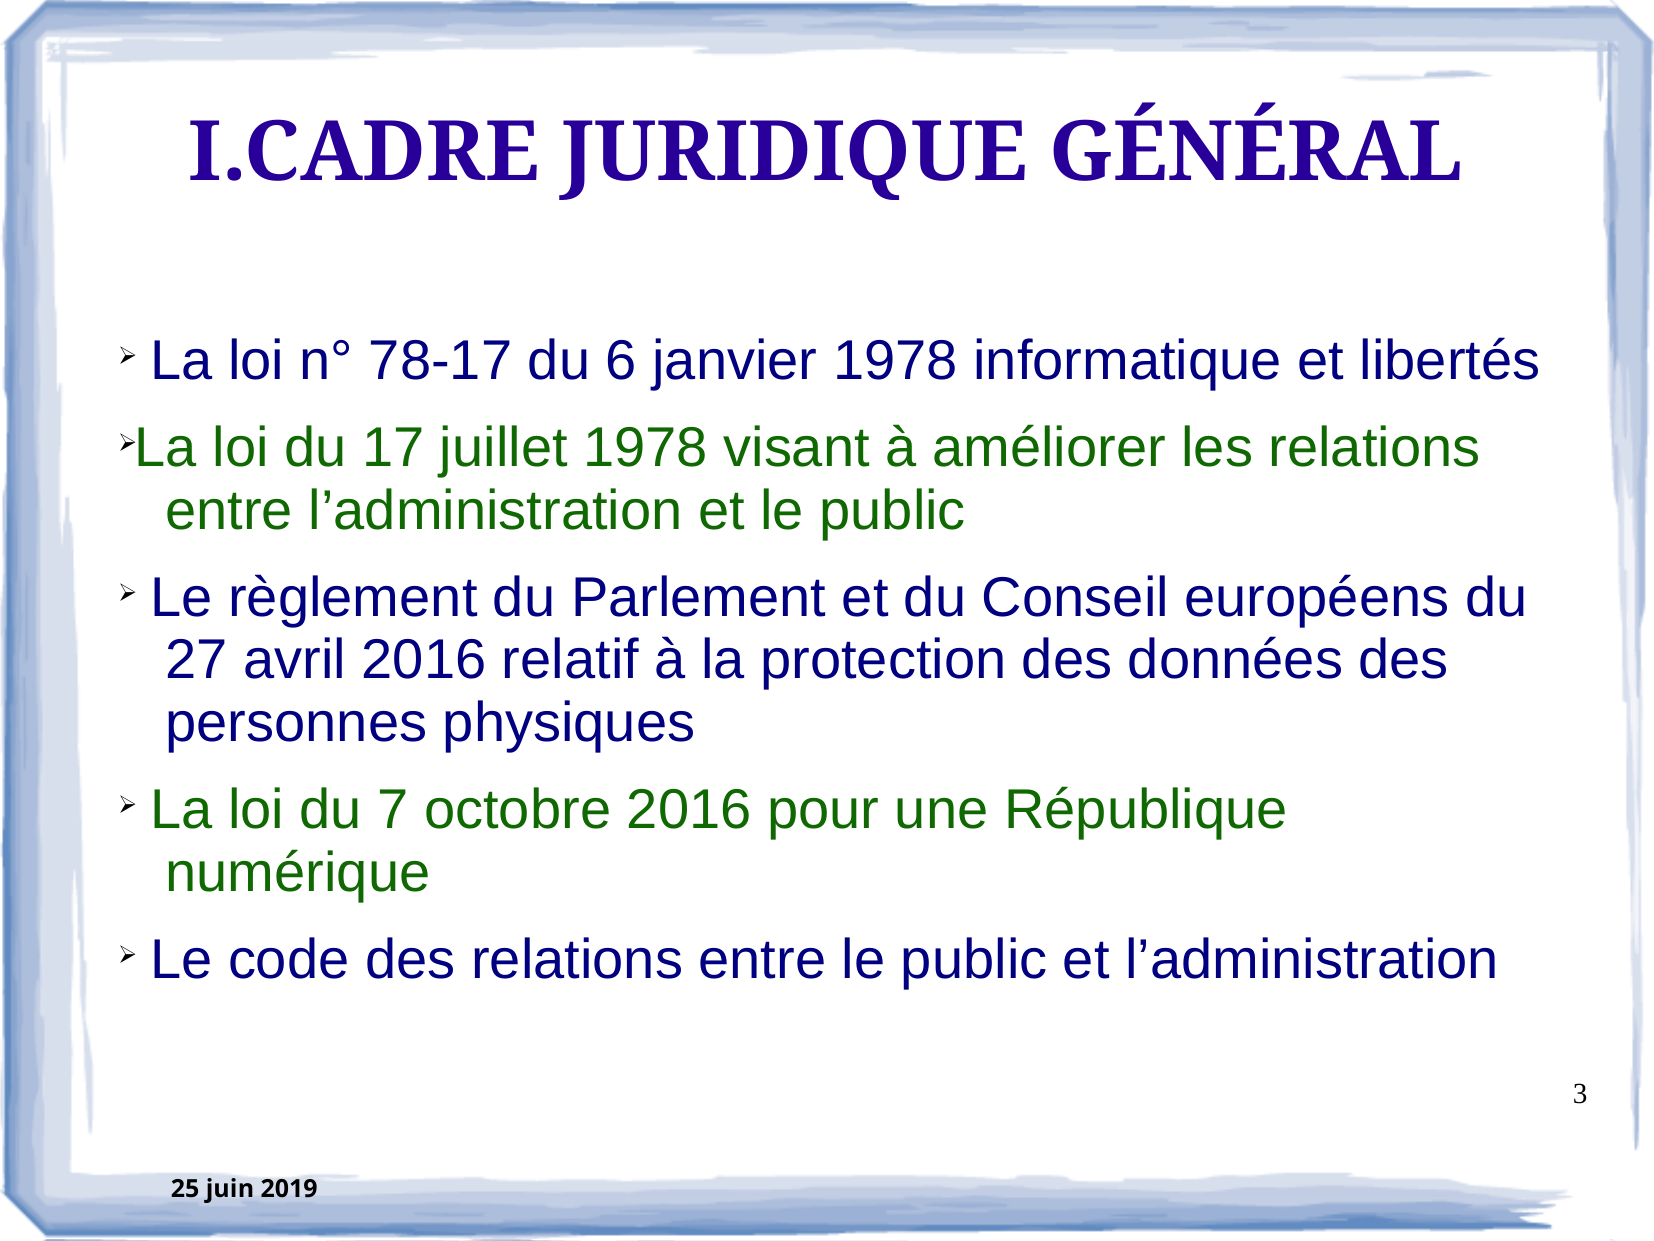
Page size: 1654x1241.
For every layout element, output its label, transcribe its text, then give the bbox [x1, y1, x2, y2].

text_box 25 juin 2019 [156, 1167, 532, 1213]
picture [0, 0, 1654, 1241]
list La loi n° 78-17 du 6 janvier 1978 informatique et libertés La loi du 17 juillet 1978 visant à améliorer les relations entre l’administration et le public Le règlement du Parlement et du Conseil européens du 27 avril 2016 relatif à la protection des données des personnes physiques La loi du 7 octobre 2016 pour une République numérique Le code des relations entre le public et l’administration [118, 324, 1571, 1045]
title I.CADRE JURIDIQUE GÉNÉRAL [82, 49, 1570, 256]
